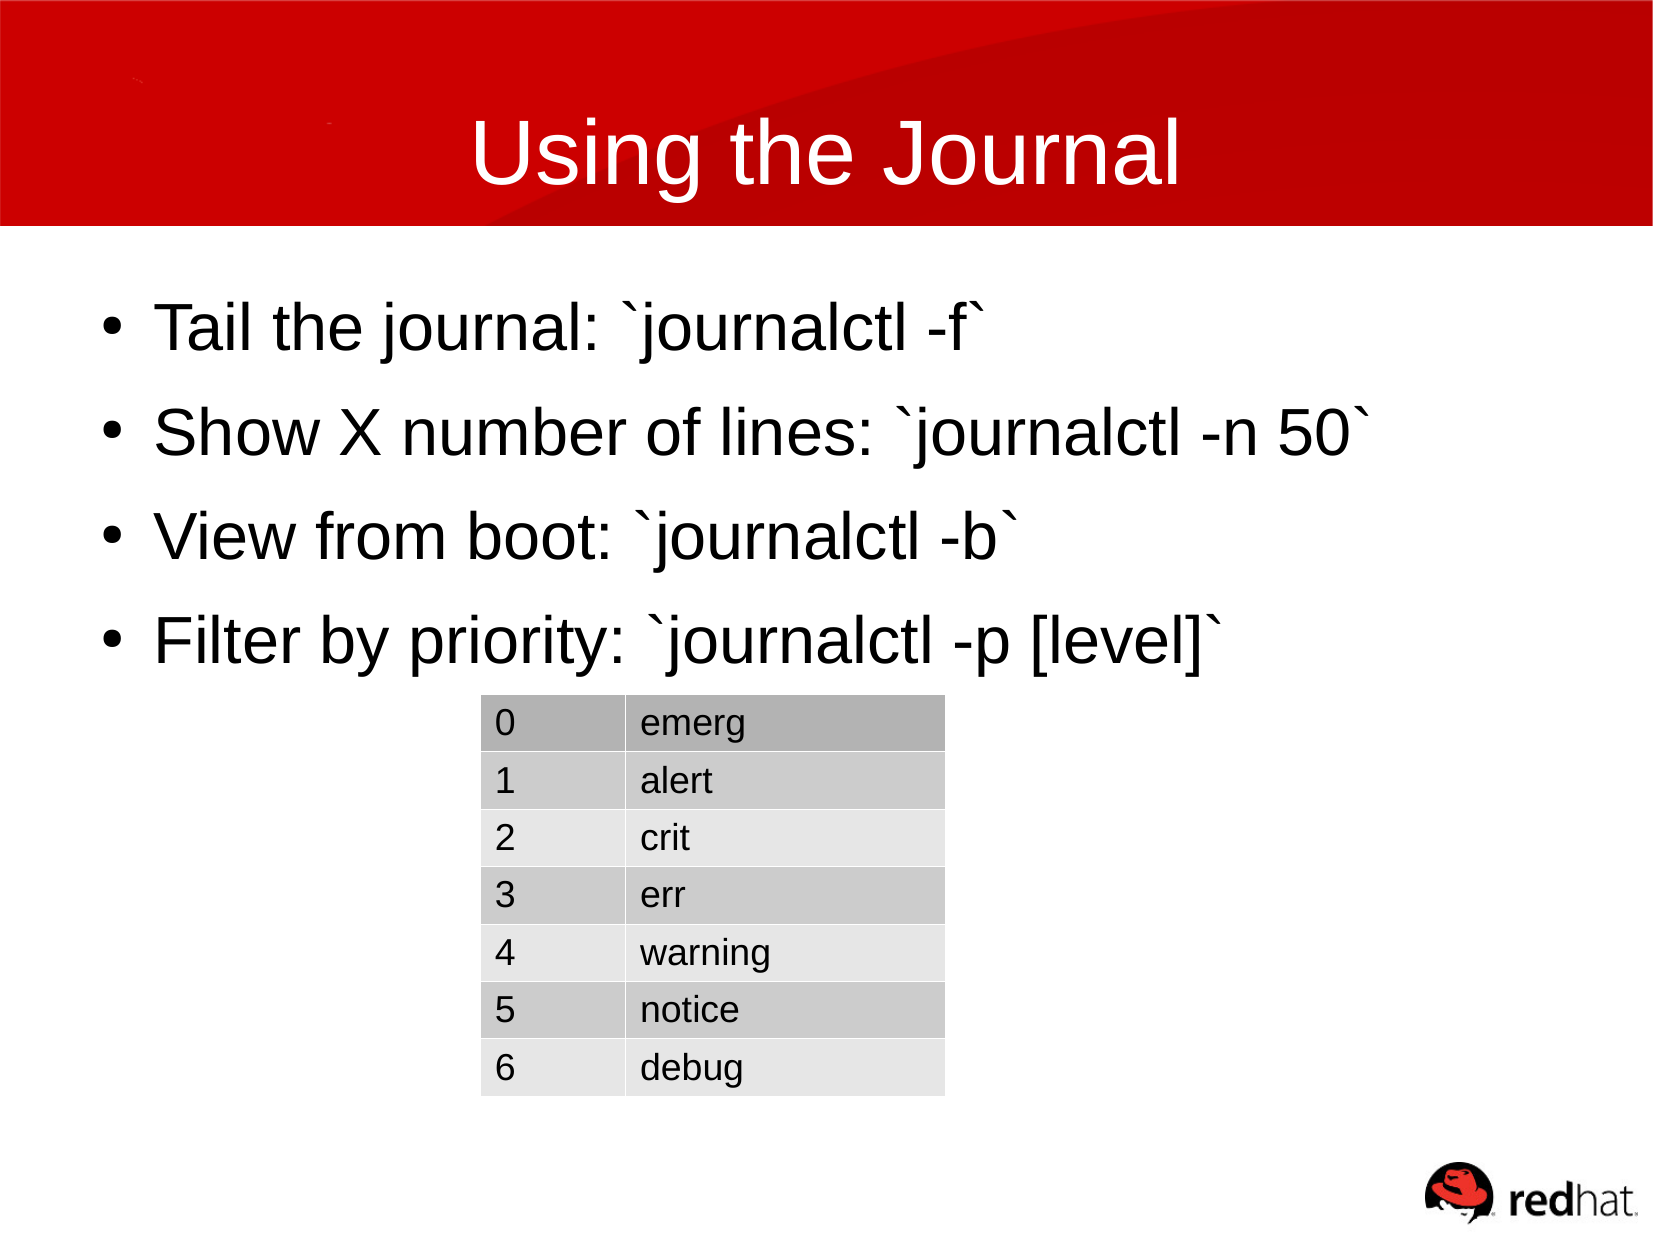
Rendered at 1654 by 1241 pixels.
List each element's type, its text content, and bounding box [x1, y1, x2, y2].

table_cell err [626, 867, 945, 924]
table_header emerg [626, 695, 945, 751]
picture [0, 0, 1653, 226]
picture [1425, 1162, 1638, 1232]
table_cell 2 [481, 810, 625, 866]
table_cell crit [626, 810, 945, 866]
table_cell 1 [481, 752, 625, 809]
title Using the Journal [82, 49, 1571, 257]
table_cell debug [626, 1039, 945, 1096]
table_header 0 [481, 695, 625, 751]
table_cell 4 [481, 925, 625, 981]
list Tail the journal: `journalctl -f` Show X number of lines: `journalctl -n 50` View from boot: `journalctl -b` Filter by priority: `journalctl -p [level]` [82, 290, 1571, 1010]
table_cell 5 [481, 982, 625, 1038]
table_cell alert [626, 752, 945, 809]
table_cell 3 [481, 867, 625, 924]
table_cell notice [626, 982, 945, 1038]
table_cell 6 [481, 1039, 625, 1096]
table_cell warning [626, 925, 945, 981]
